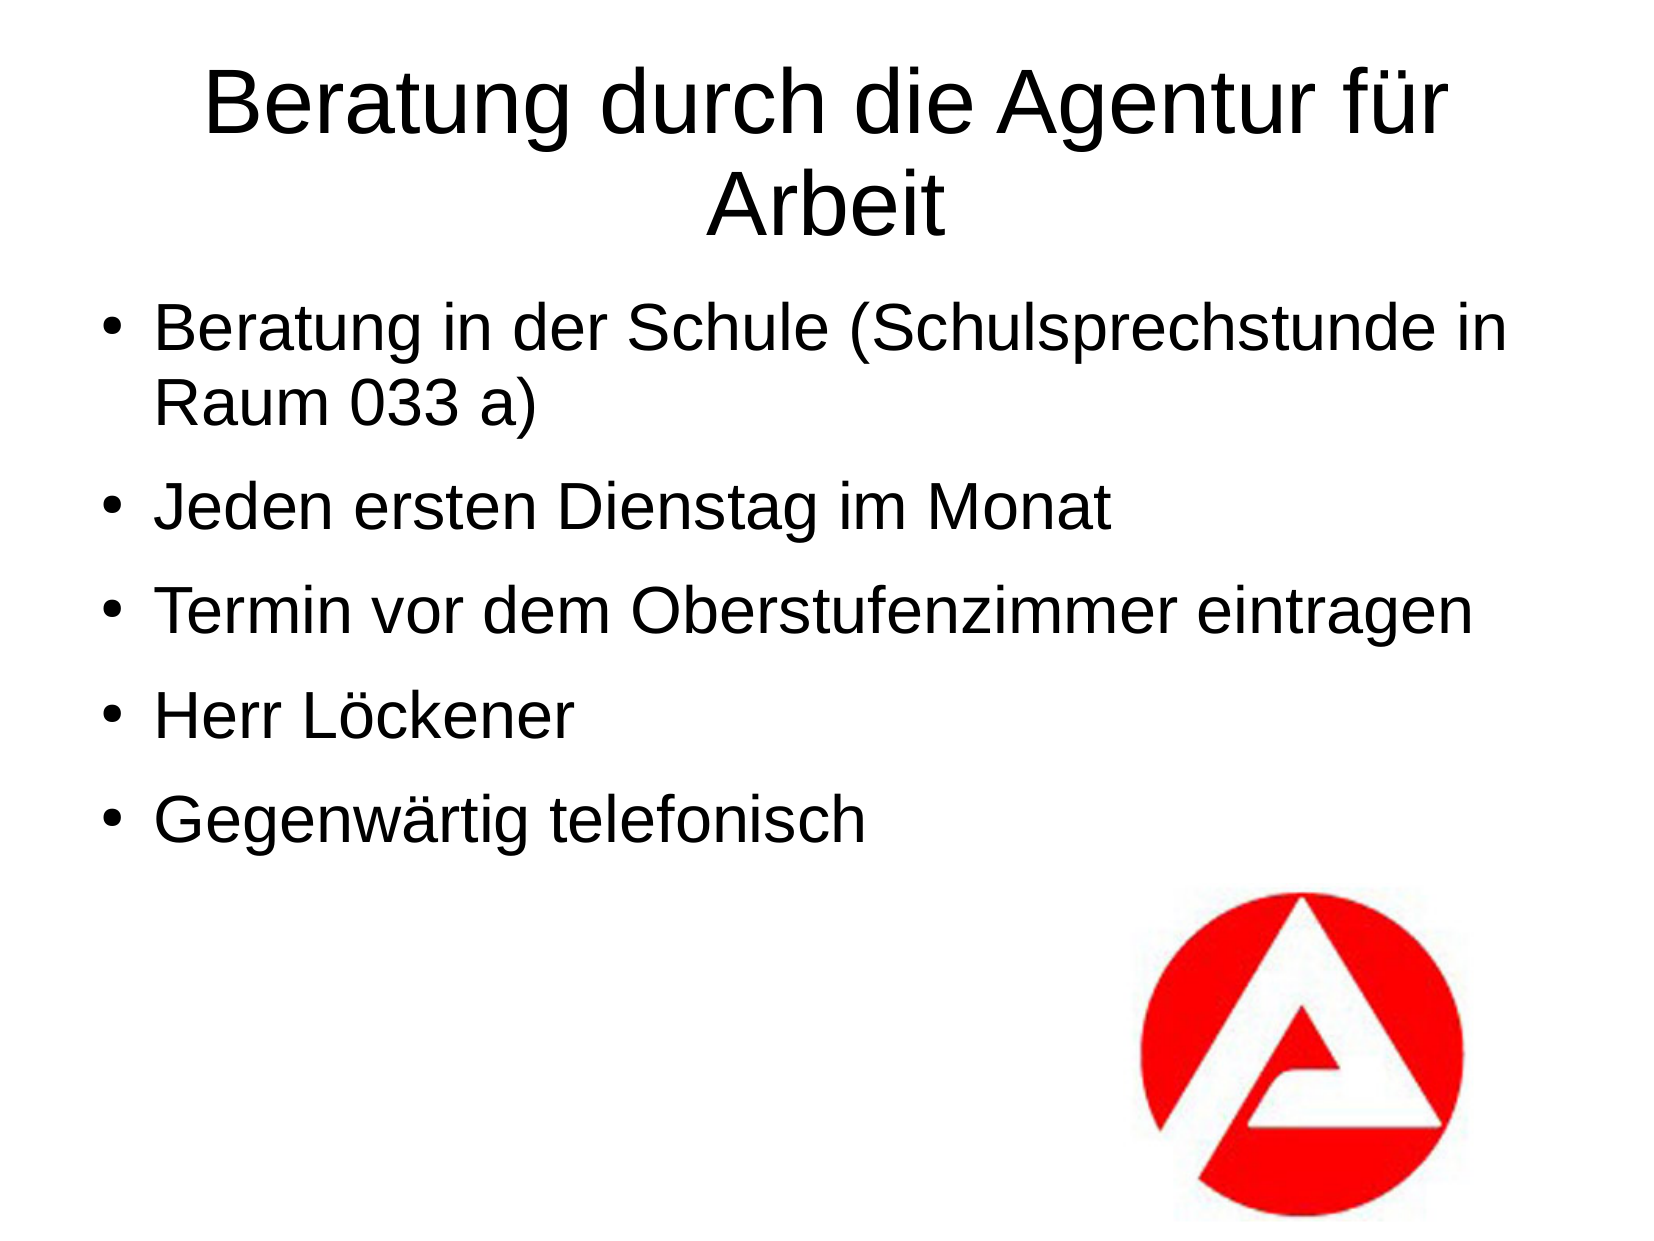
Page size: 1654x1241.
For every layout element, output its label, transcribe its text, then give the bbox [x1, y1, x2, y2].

title Beratung durch die Agentur für Arbeit [82, 49, 1571, 257]
picture [961, 883, 1652, 1228]
list Beratung in der Schule (Schulsprechstunde in Raum 033 a) Jeden ersten Dienstag im Monat Termin vor dem Oberstufenzimmer eintragen Herr Löckener Gegenwärtig telefonisch [82, 290, 1571, 1010]
